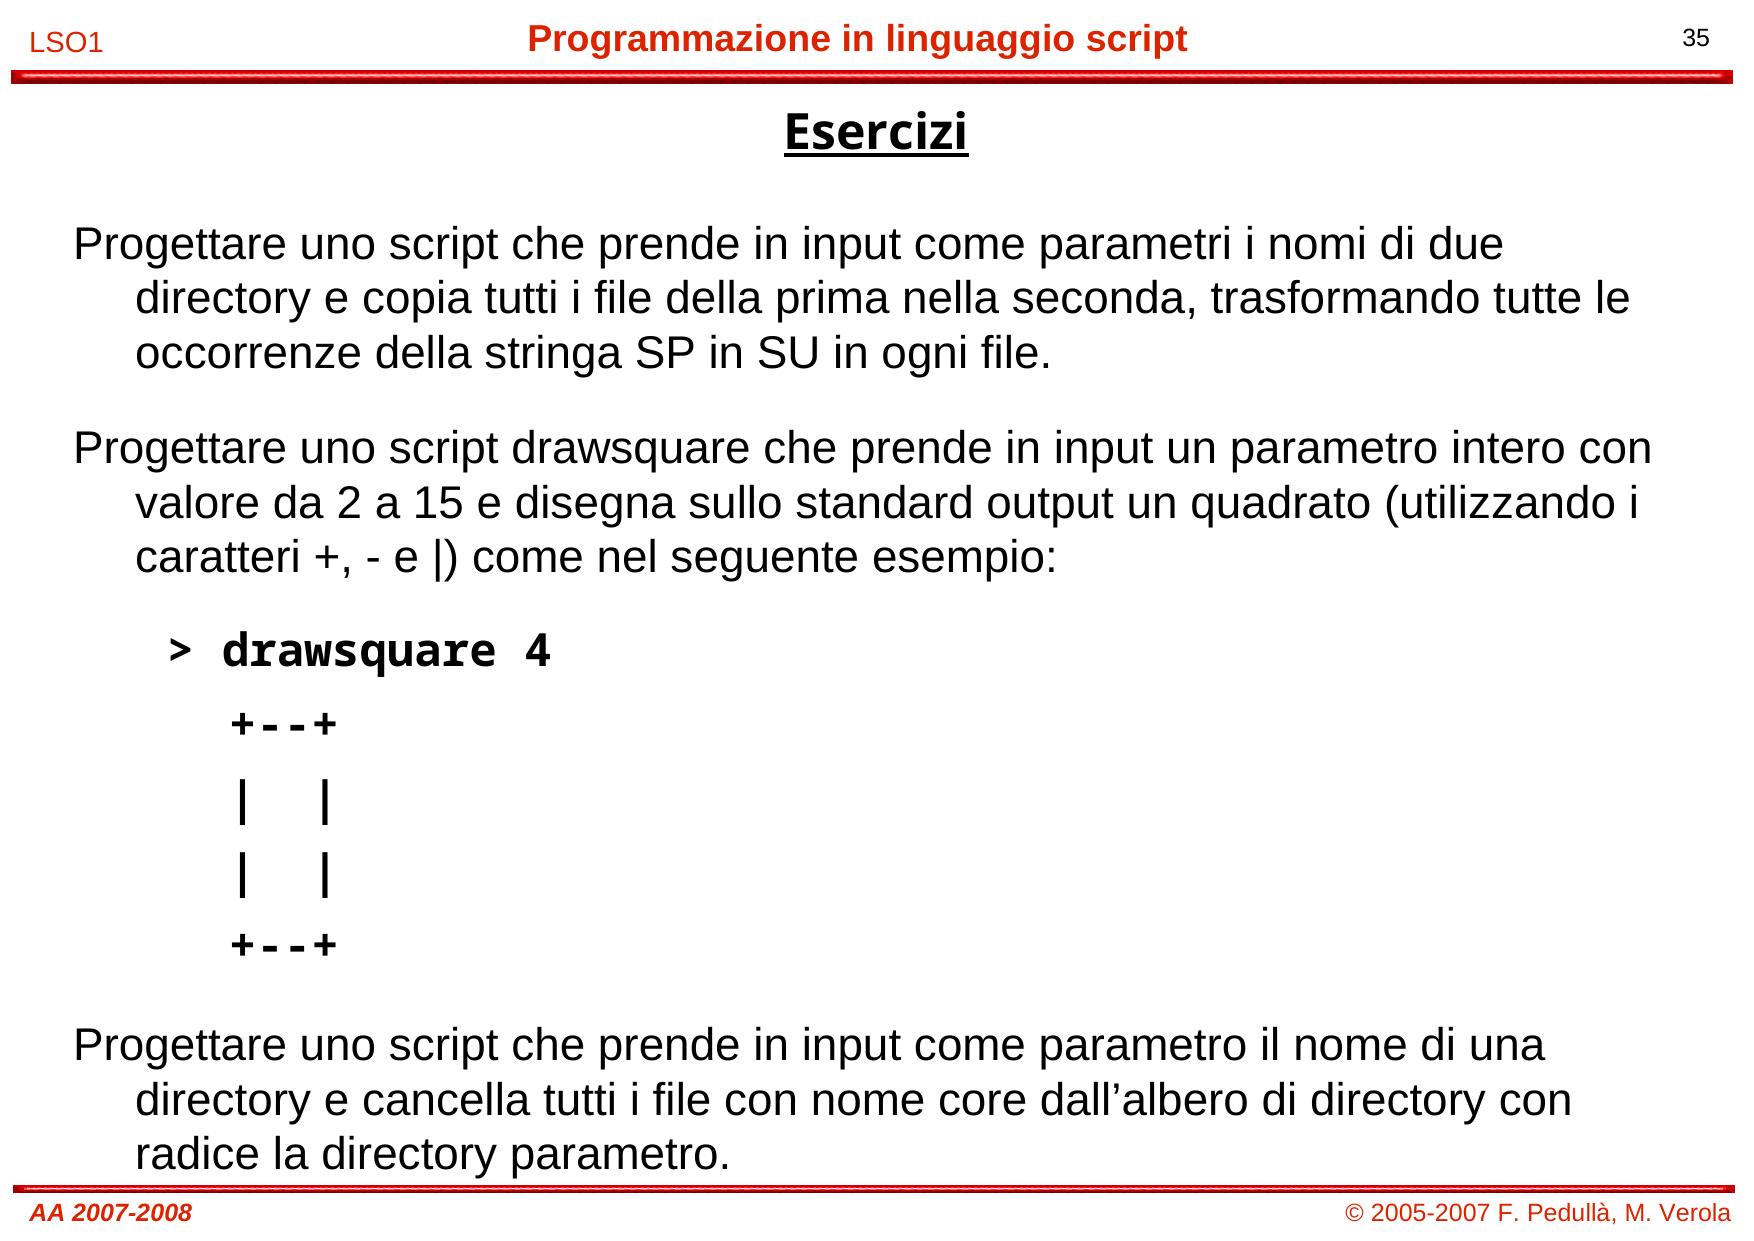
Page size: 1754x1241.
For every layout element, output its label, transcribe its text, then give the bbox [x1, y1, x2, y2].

title Esercizi [647, 84, 1106, 180]
list Progettare uno script che prende in input come parametri i nomi di due directory e copia tutti i file della prima nella seconda, trasformando tutte le occorrenze della stringa SP in SU in ogni file. Progettare uno script drawsquare che prende in input un parametro intero con valore da 2 a 15 e disegna sullo standard output un quadrato (utilizzando i caratteri +, - e |) come nel seguente esempio: > drawsquare 4 +--+ | | | | +--+ Progettare uno script che prende in input come parametro il nome di una directory e cancella tutti i file con nome core dall’albero di directory con radice la directory parametro. [58, 206, 1696, 1135]
picture [13, 1185, 1735, 1193]
picture [11, 70, 1733, 84]
